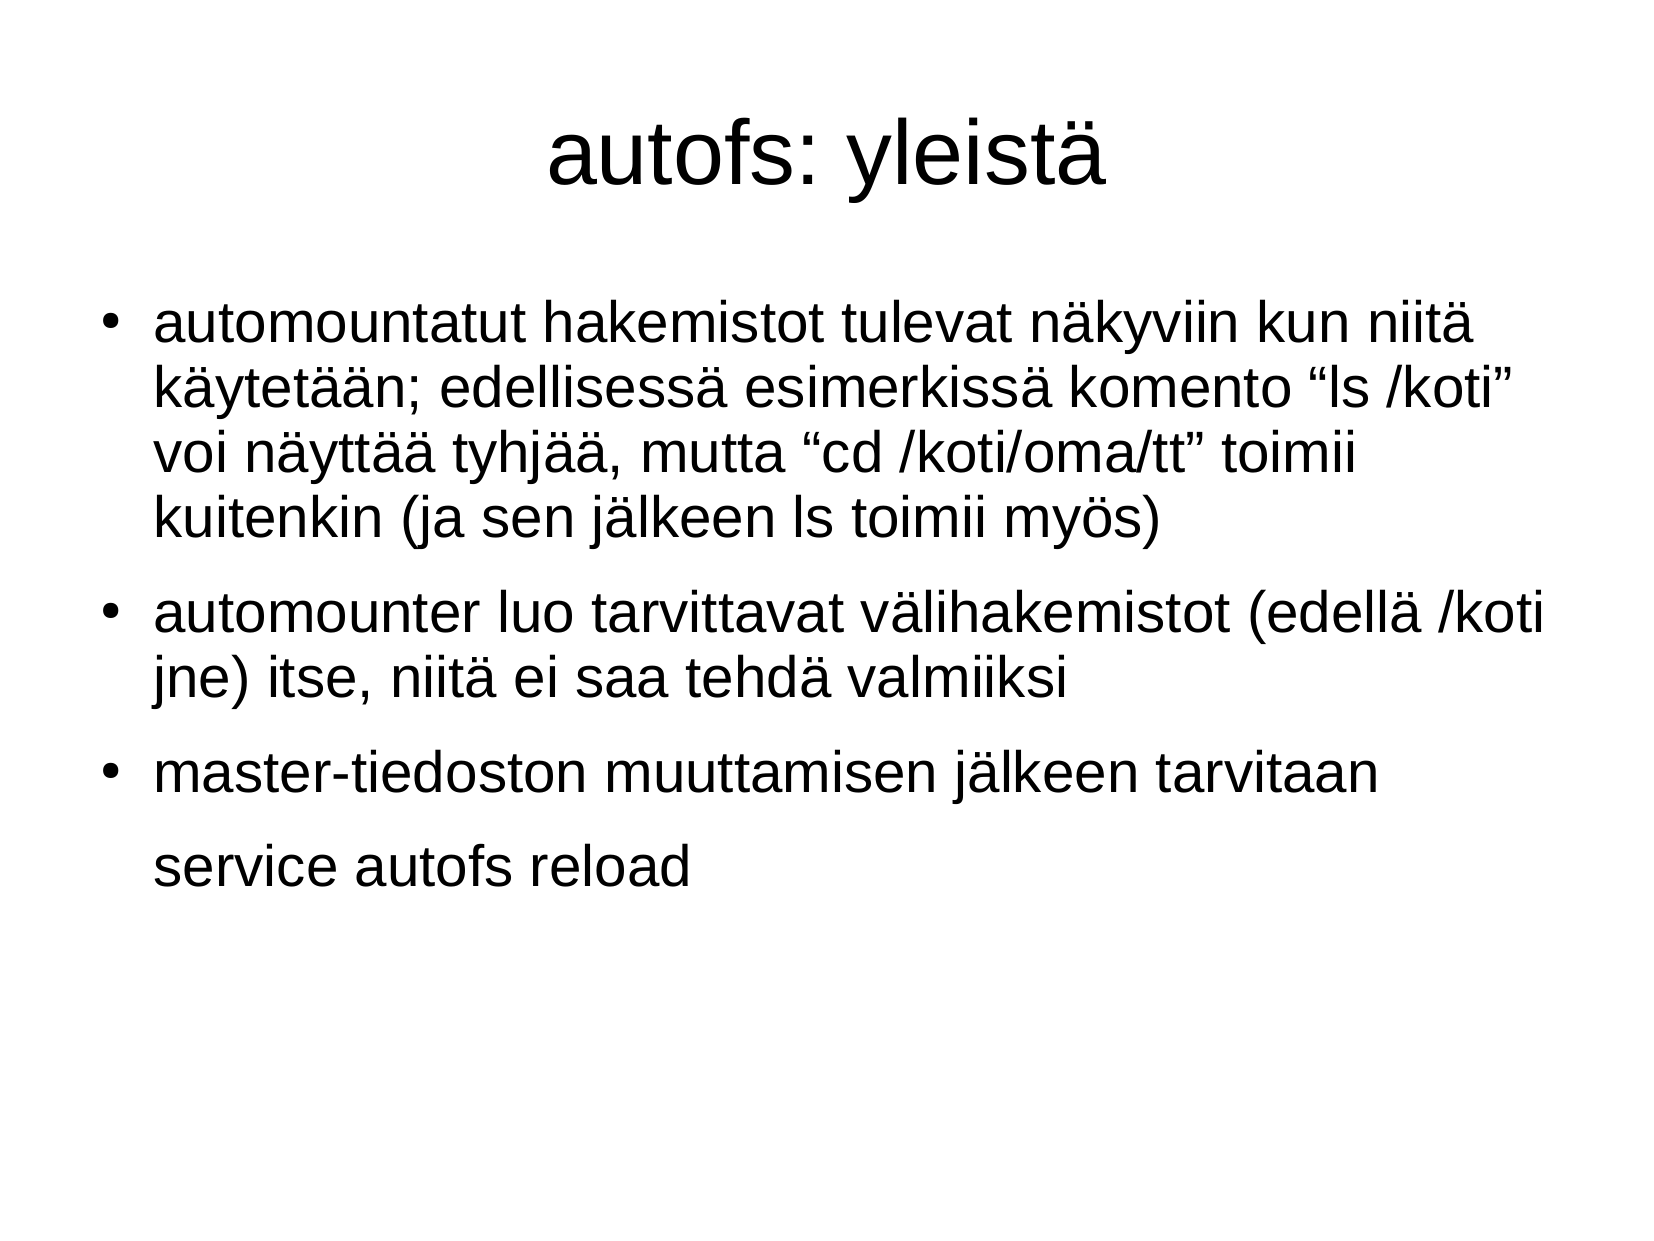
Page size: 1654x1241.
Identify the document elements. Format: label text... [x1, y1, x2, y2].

title autofs: yleistä [82, 49, 1571, 257]
list automountatut hakemistot tulevat näkyviin kun niitä käytetään; edellisessä esimerkissä komento “ls /koti” voi näyttää tyhjää, mutta “cd /koti/oma/tt” toimii kuitenkin (ja sen jälkeen ls toimii myös) automounter luo tarvittavat välihakemistot (edellä /koti jne) itse, niitä ei saa tehdä valmiiksi master-tiedoston muuttamisen jälkeen tarvitaan service autofs reload [82, 290, 1571, 1010]
